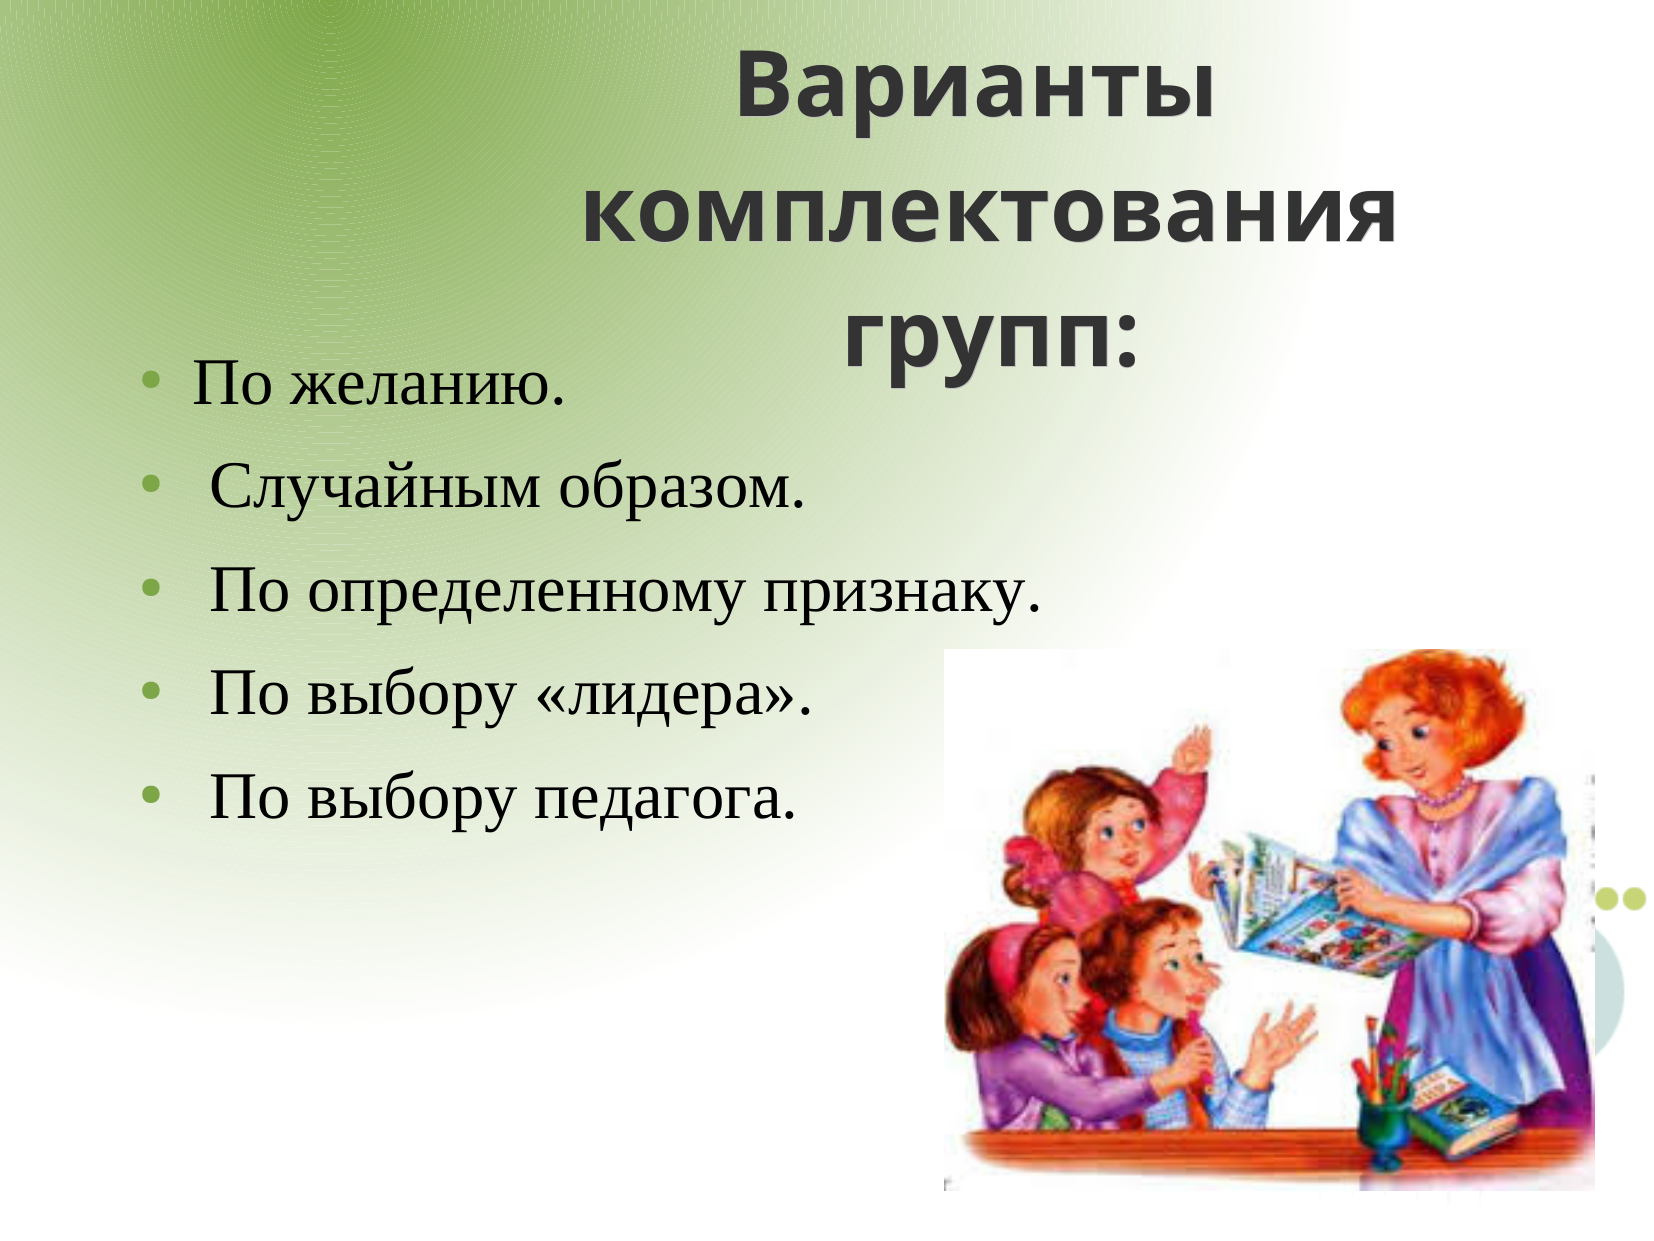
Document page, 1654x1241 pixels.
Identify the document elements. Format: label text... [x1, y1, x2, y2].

picture [944, 649, 1654, 1211]
list По желанию. Случайным образом. По определенному признаку. По выбору «лидера». По выбору педагога. [121, 344, 1534, 1127]
title Варианты комплектования групп: [121, 102, 1534, 310]
